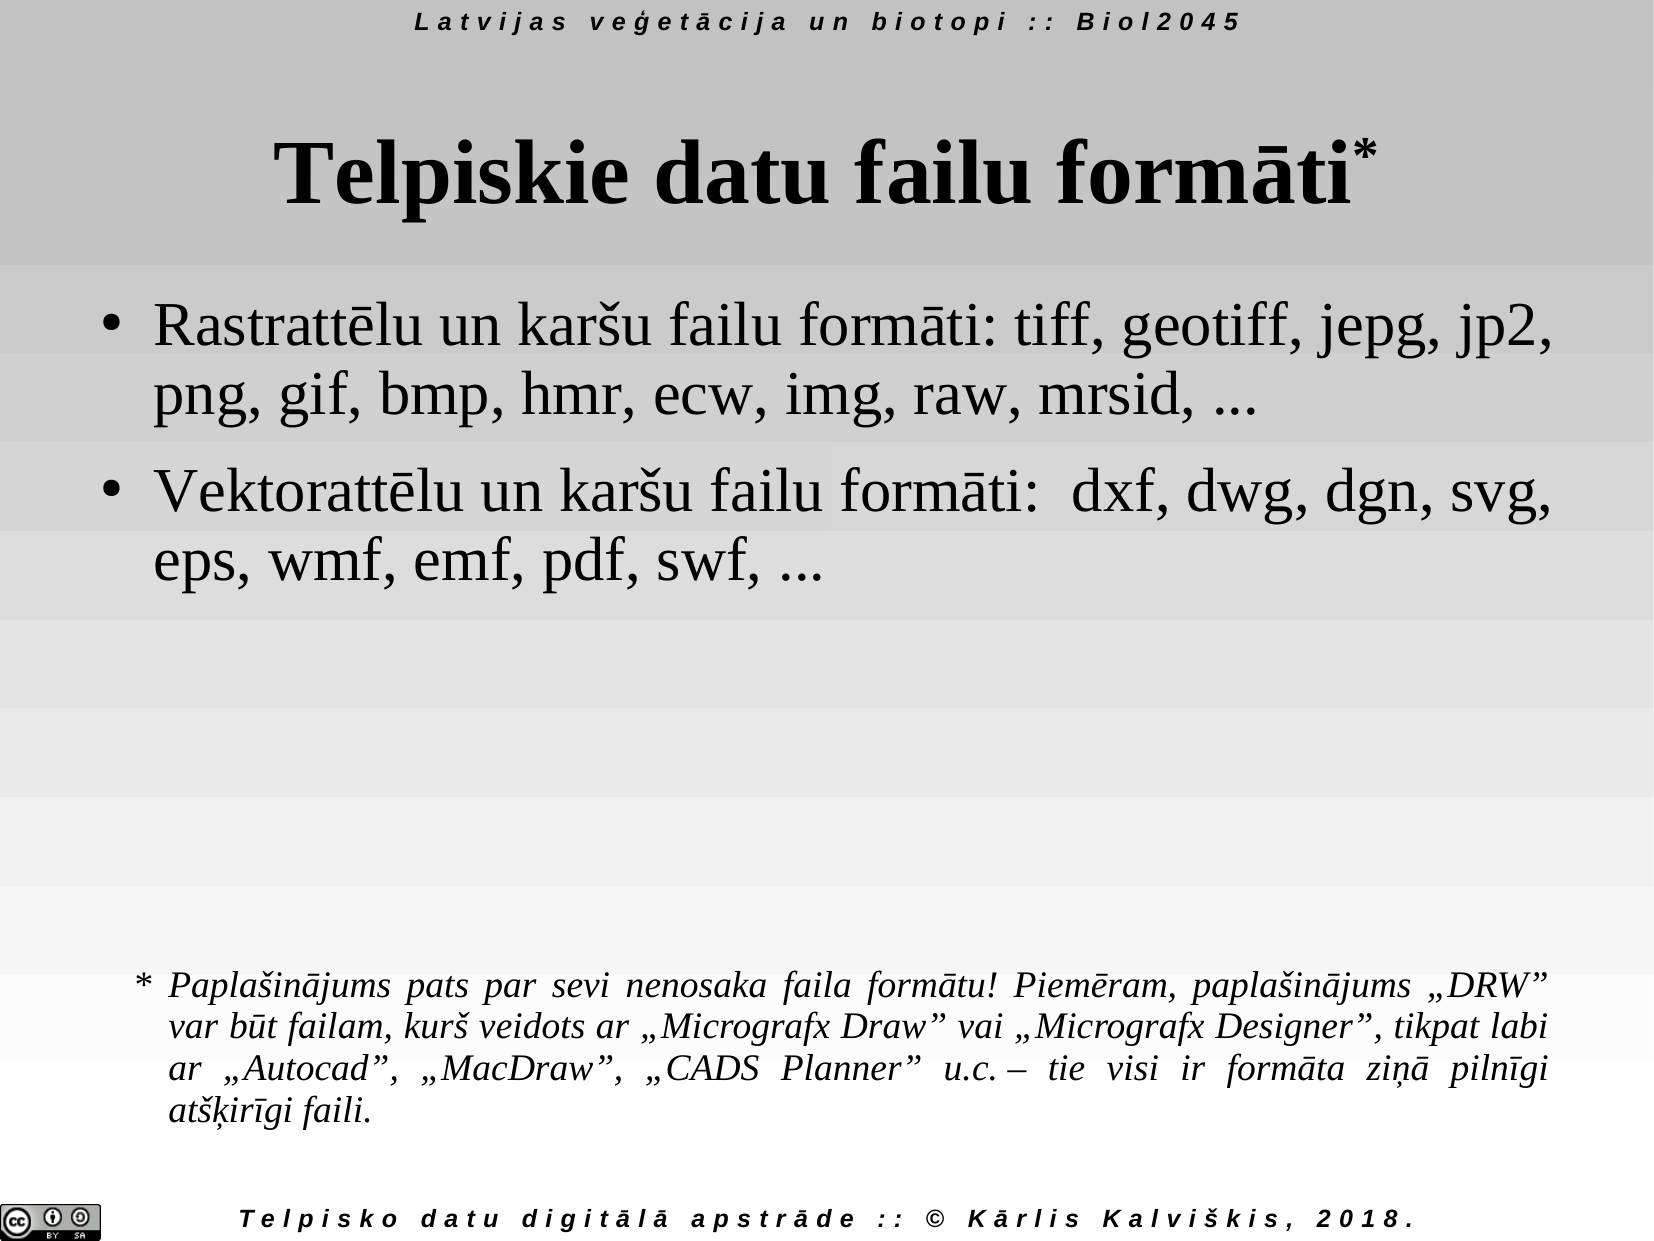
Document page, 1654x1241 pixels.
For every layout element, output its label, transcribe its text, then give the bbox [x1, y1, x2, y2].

picture [0, 0, 1654, 1241]
title Telpiskie datu failu formāti* [29, 49, 1625, 296]
text_box * Paplašinājums pats par sevi nenosaka faila formātu! Piemēram, paplašinājums „DRW” var būt failam, kurš veidots ar „Micrografx Draw” vai „Micrografx Designer”, tikpat labi ar „Autocad”, „MacDraw”, „CADS Planner” u.c. – tie visi ir formāta ziņā pilnīgi atšķirīgi faili. [118, 956, 1565, 1138]
list Rastrattēlu un karšu failu formāti: tiff, geotiff, jepg, jp2, png, gif, bmp, hmr, ecw, img, raw, mrsid, ... Vektorattēlu un karšu failu formāti: dxf, dwg, dgn, svg, eps, wmf, emf, pdf, swf, ... [82, 289, 1571, 1113]
